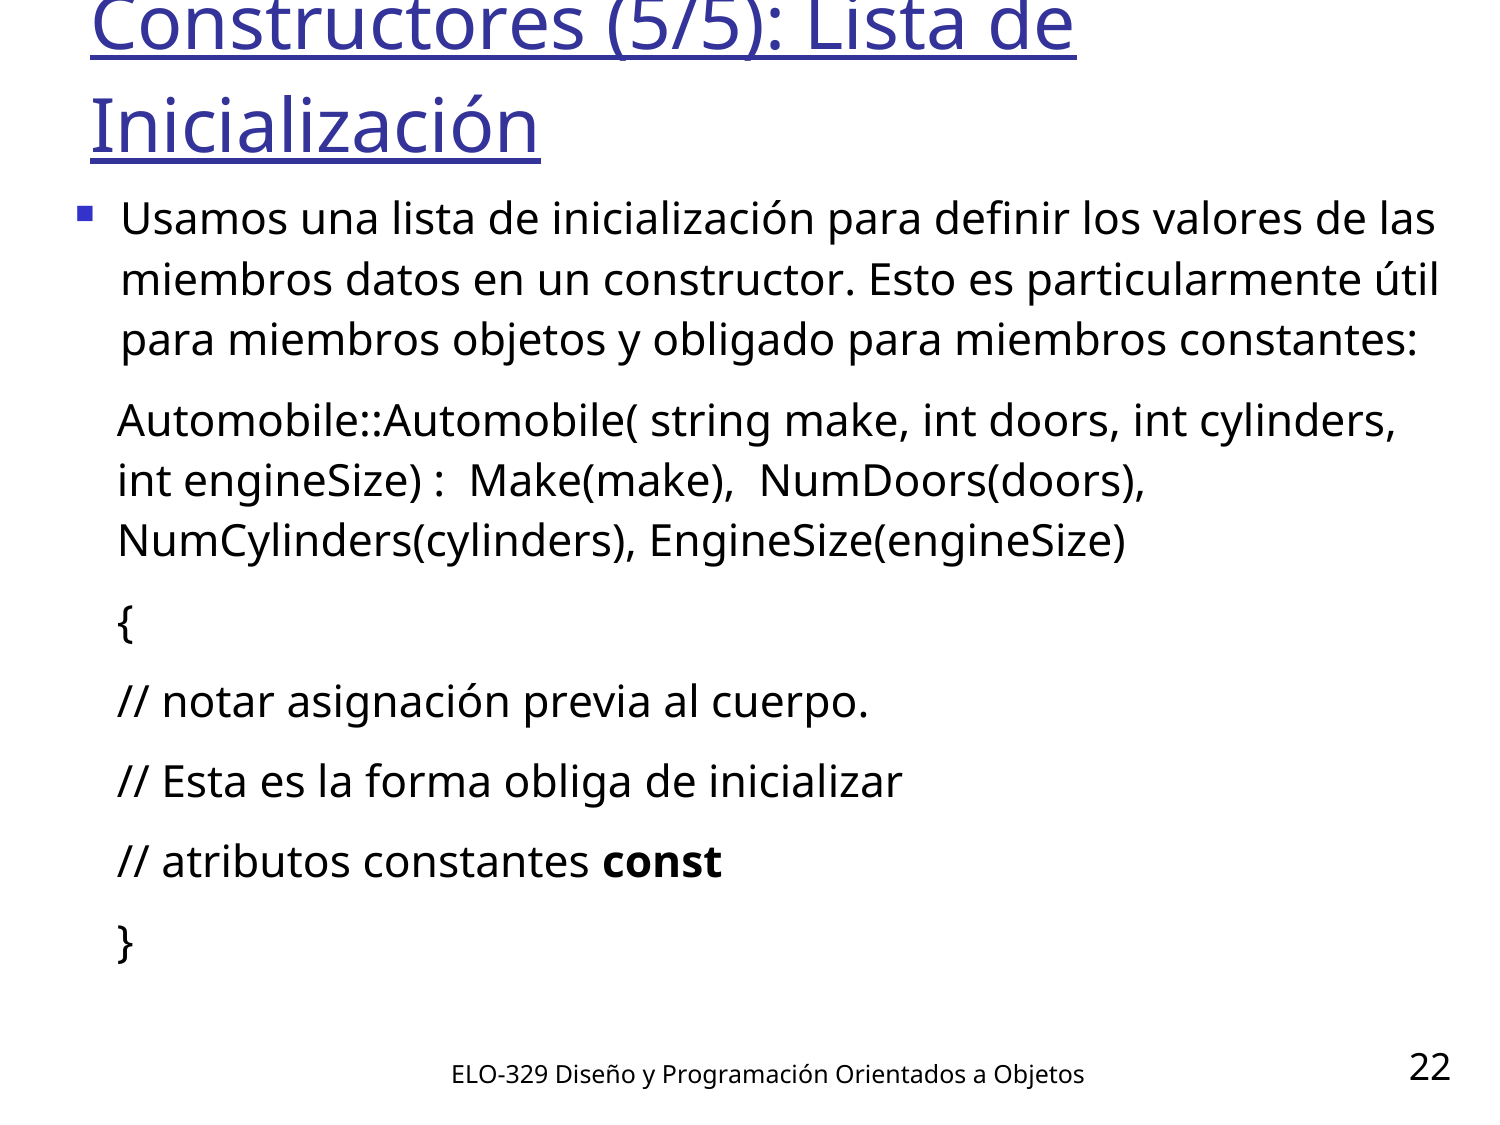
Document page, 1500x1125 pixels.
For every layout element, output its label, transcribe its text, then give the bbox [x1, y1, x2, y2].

title Constructores (5/5): Lista de Inicialización [75, 19, 1500, 183]
list Usamos una lista de inicialización para definir los valores de las miembros datos en un constructor. Esto es particularmente útil para miembros objetos y obligado para miembros constantes: Automobile::Automobile( string make, int doors, int cylinders, int engineSize) : Make(make), NumDoors(doors), NumCylinders(cylinders), EngineSize(engineSize)‏ { // notar asignación previa al cuerpo. // Esta es la forma obliga de inicializar // atributos constantes const } [75, 187, 1462, 1013]
